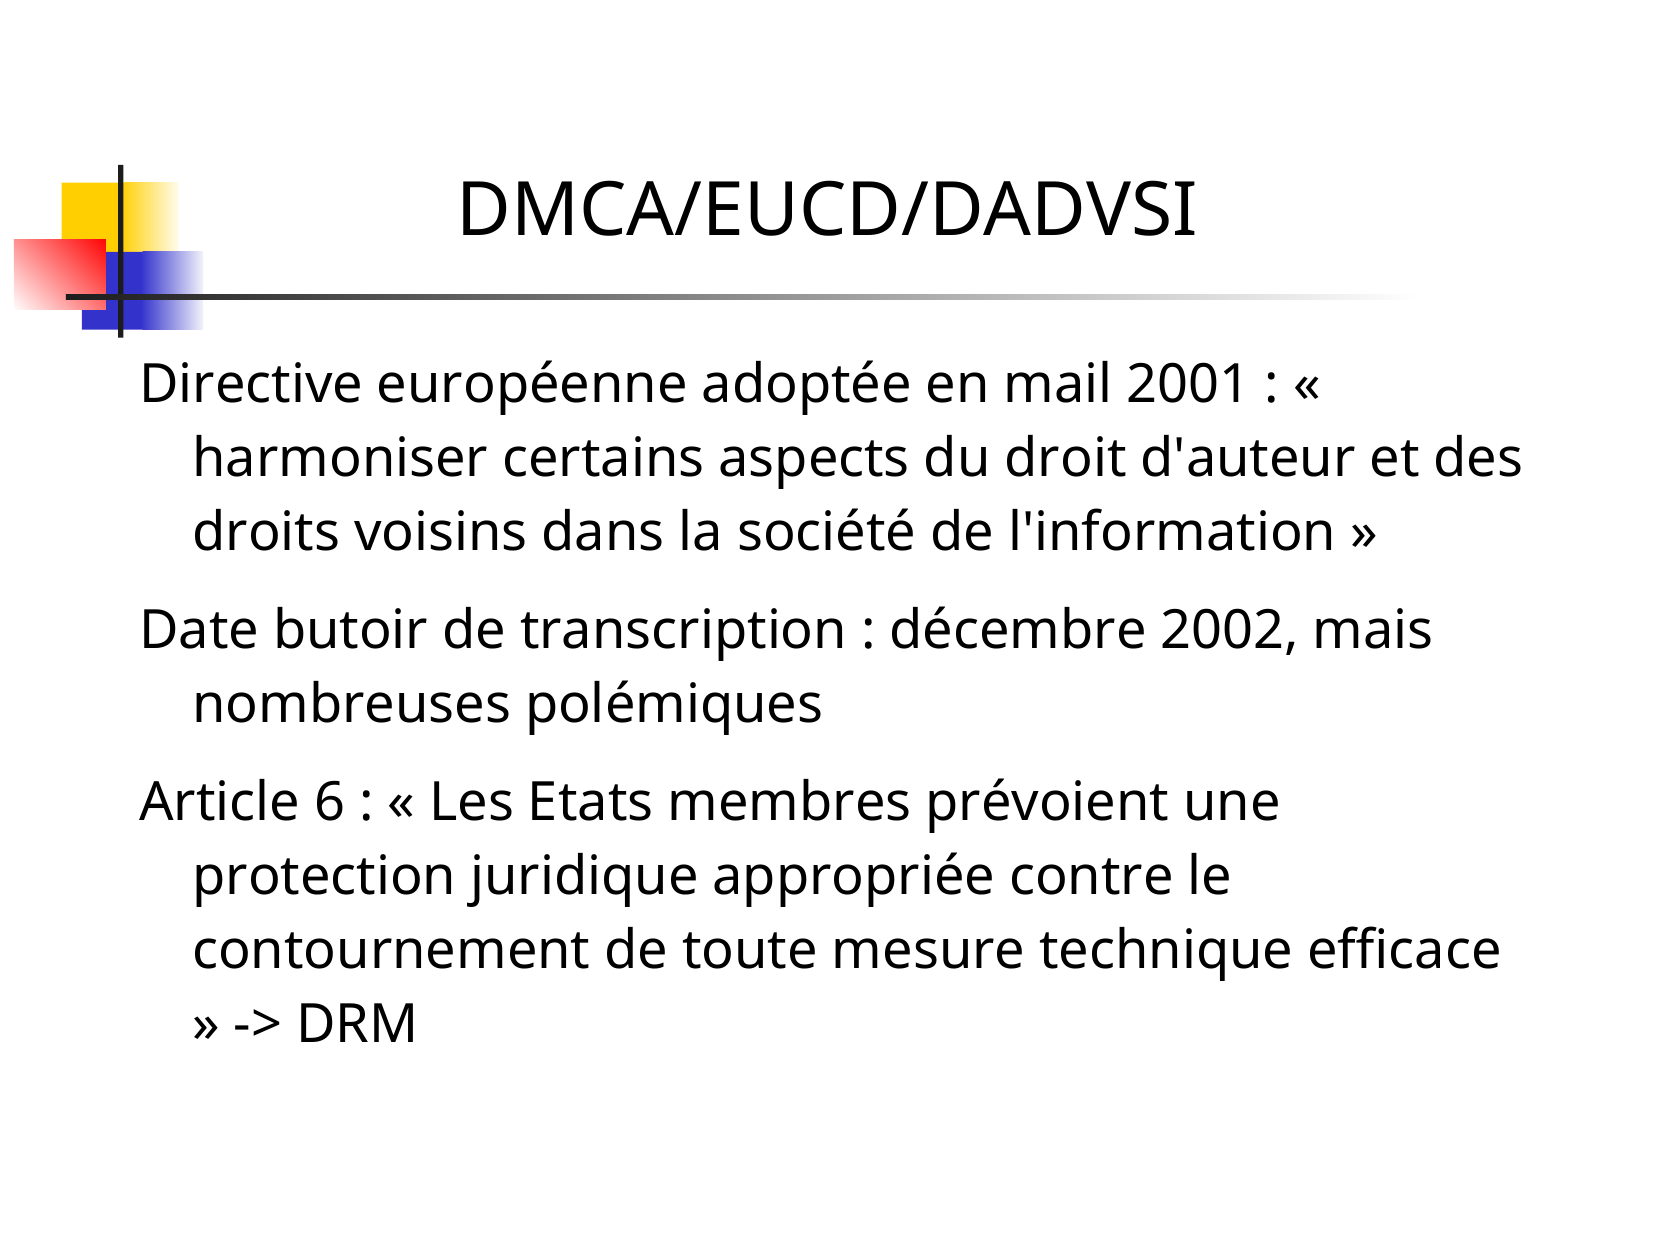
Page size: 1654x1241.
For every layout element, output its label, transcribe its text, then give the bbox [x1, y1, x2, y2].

list Directive européenne adoptée en mail 2001 : « harmoniser certains aspects du droit d'auteur et des droits voisins dans la société de l'information » Date butoir de transcription : décembre 2002, mais nombreuses polémiques Article 6 : « Les Etats membres prévoient une protection juridique appropriée contre le contournement de toute mesure technique efficace » -> DRM [121, 344, 1534, 1112]
title DMCA/EUCD/DADVSI [121, 110, 1534, 303]
